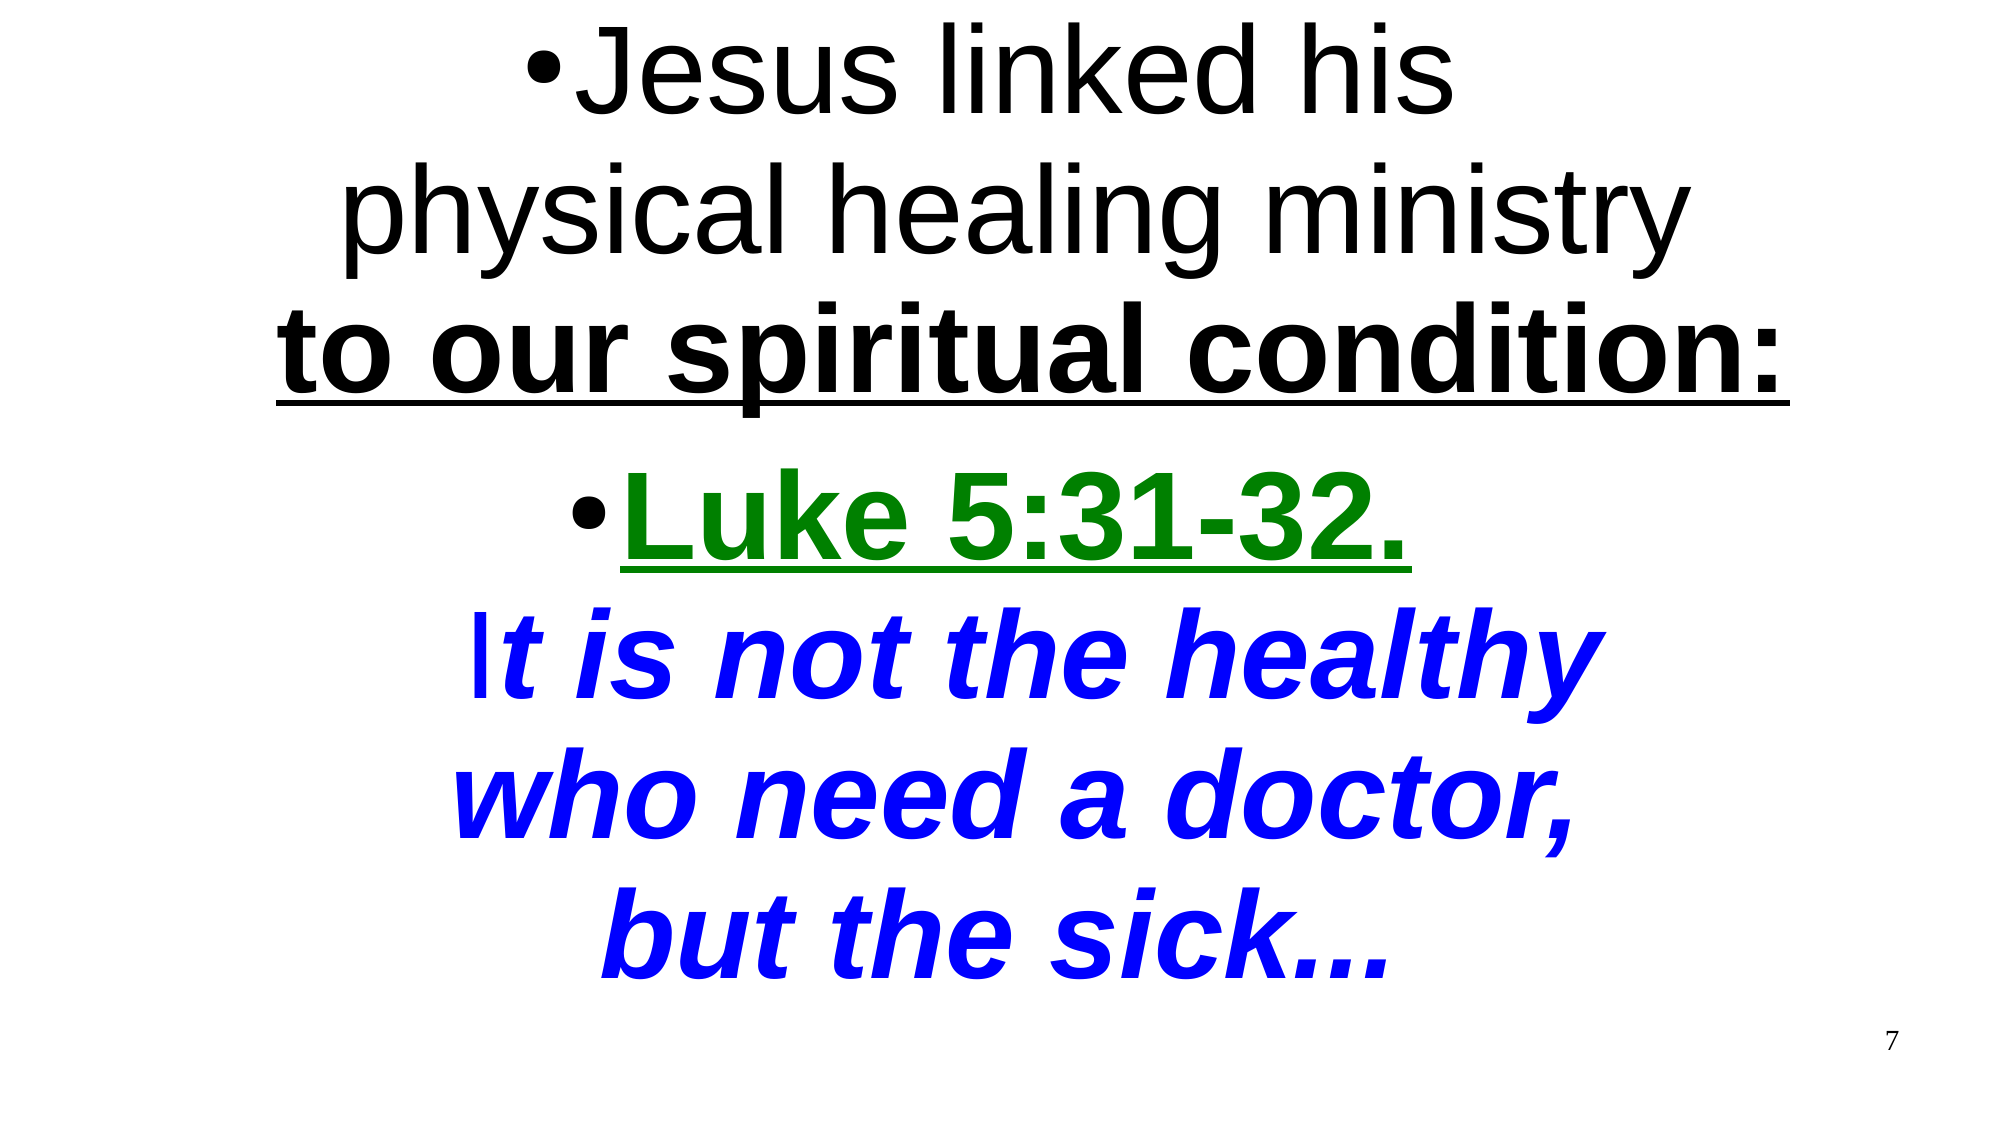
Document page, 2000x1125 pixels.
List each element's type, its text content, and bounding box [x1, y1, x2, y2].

list Jesus linked his physical healing ministry to our spiritual condition: Luke 5:31-32. It is not the healthy who need a doctor, but the sick... [0, 0, 1996, 1123]
